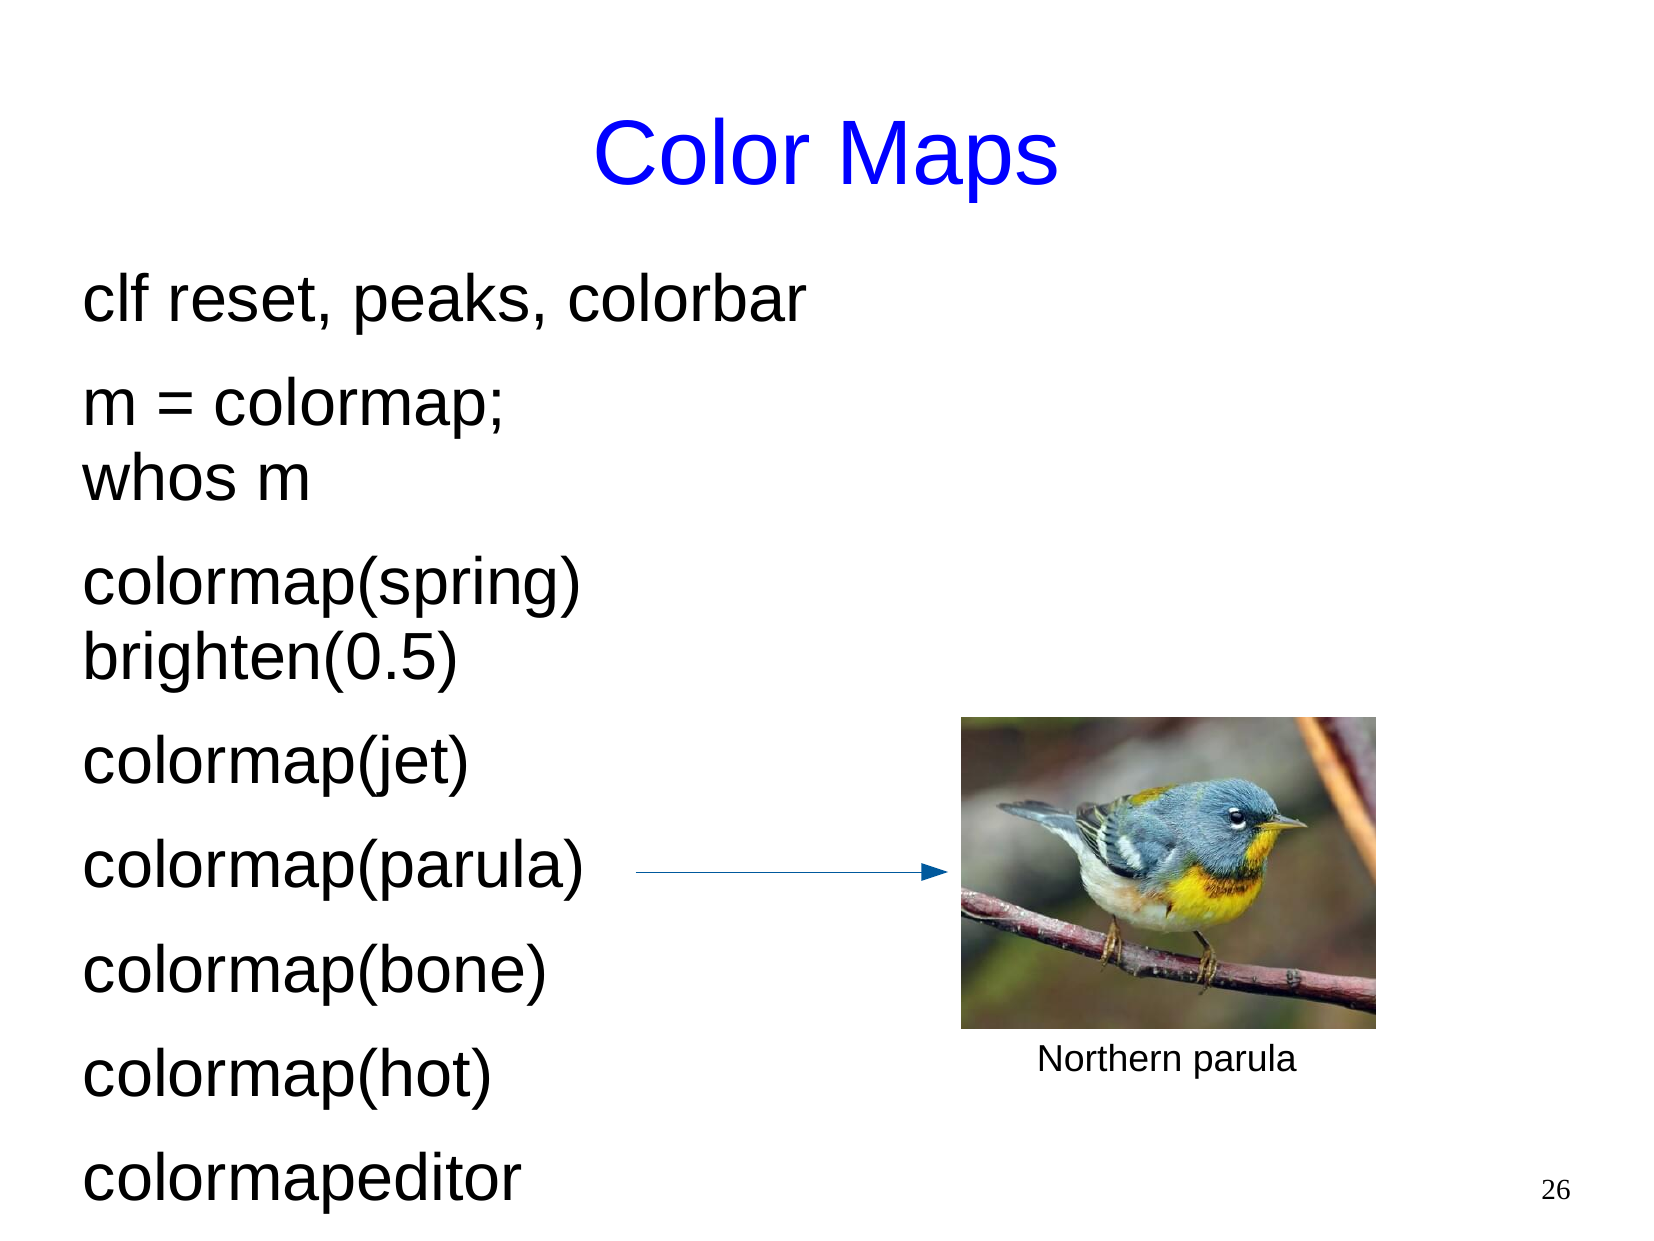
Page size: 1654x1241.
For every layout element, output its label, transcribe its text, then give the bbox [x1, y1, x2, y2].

list clf reset, peaks, colorbar m = colormap; whos m colormap(spring) brighten(0.5) colormap(jet) colormap(parula) colormap(bone) colormap(hot) colormapeditor [82, 260, 1571, 1216]
title Color Maps [82, 56, 1571, 250]
text_box Northern parula [962, 1030, 1371, 1087]
picture [961, 717, 1376, 1029]
